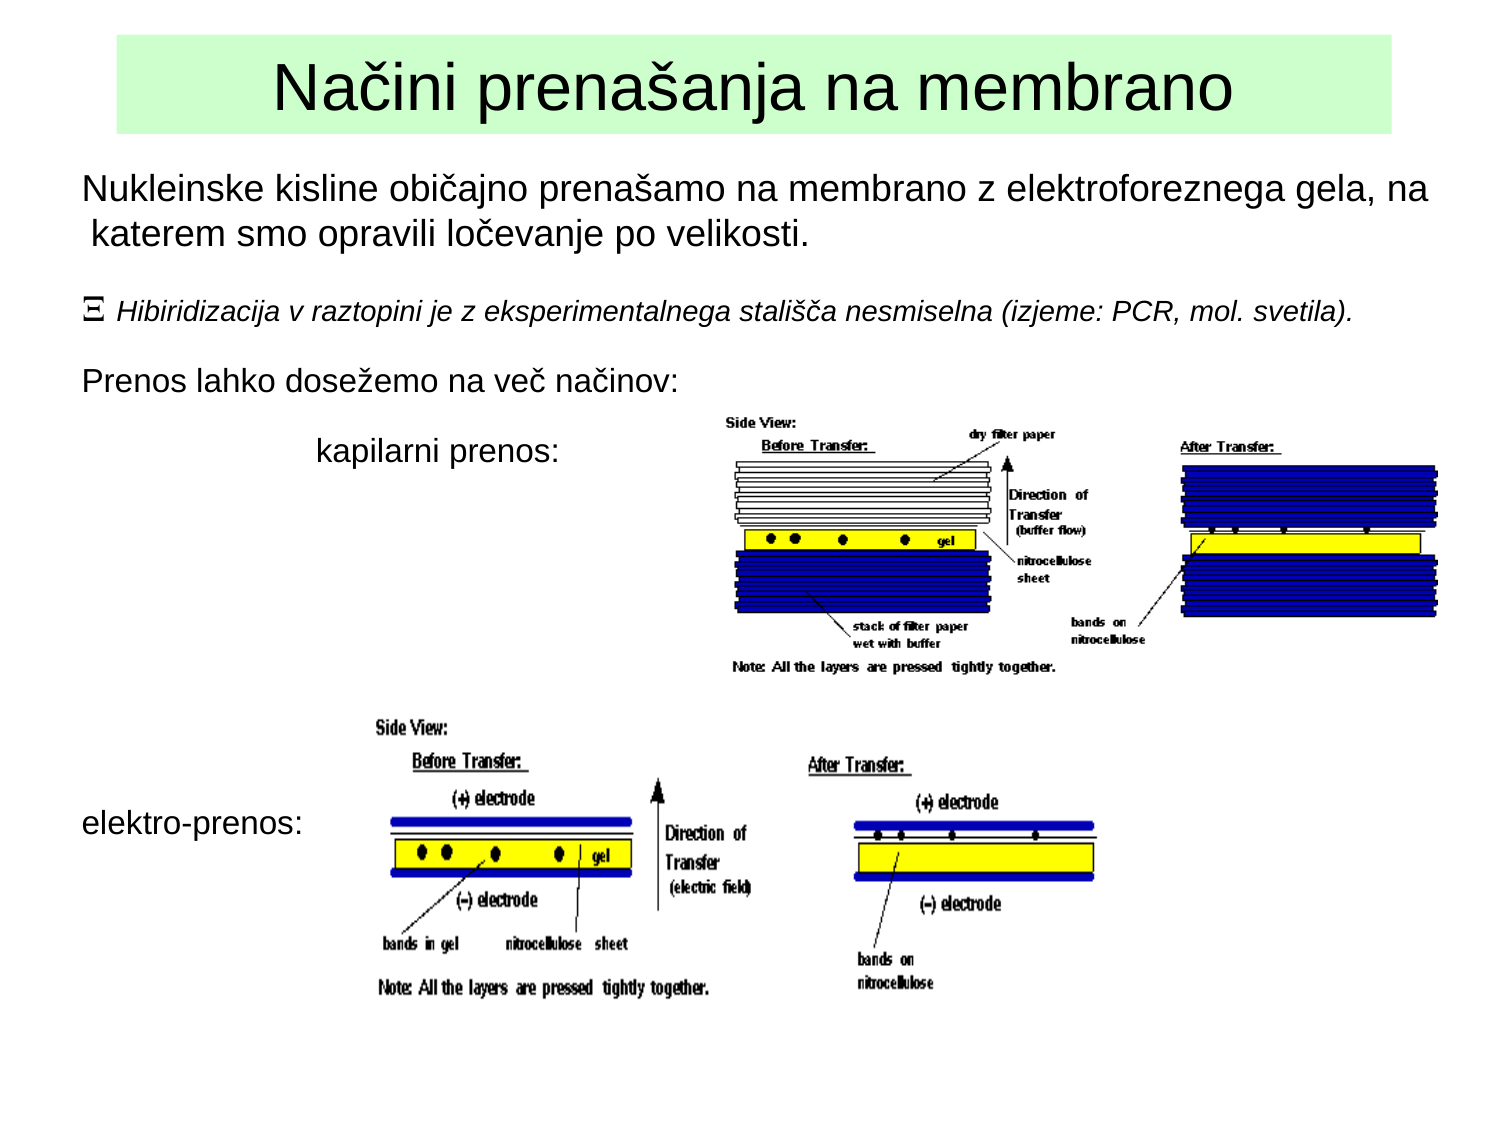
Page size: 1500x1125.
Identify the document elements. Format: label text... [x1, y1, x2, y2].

picture [725, 412, 1438, 680]
title Načini prenašanja na membrano [116, 34, 1392, 134]
picture [375, 712, 1100, 1005]
list Nukleinske kisline običajno prenašamo na membrano z elektroforeznega gela, na katerem smo opravili ločevanje po velikosti.  Hibiridizacija v raztopini je z eksperimentalnega stališča nesmiselna (izjeme: PCR, mol. svetila). Prenos lahko dosežemo na več načinov: kapilarni prenos: elektro-prenos: [66, 155, 1450, 1091]
